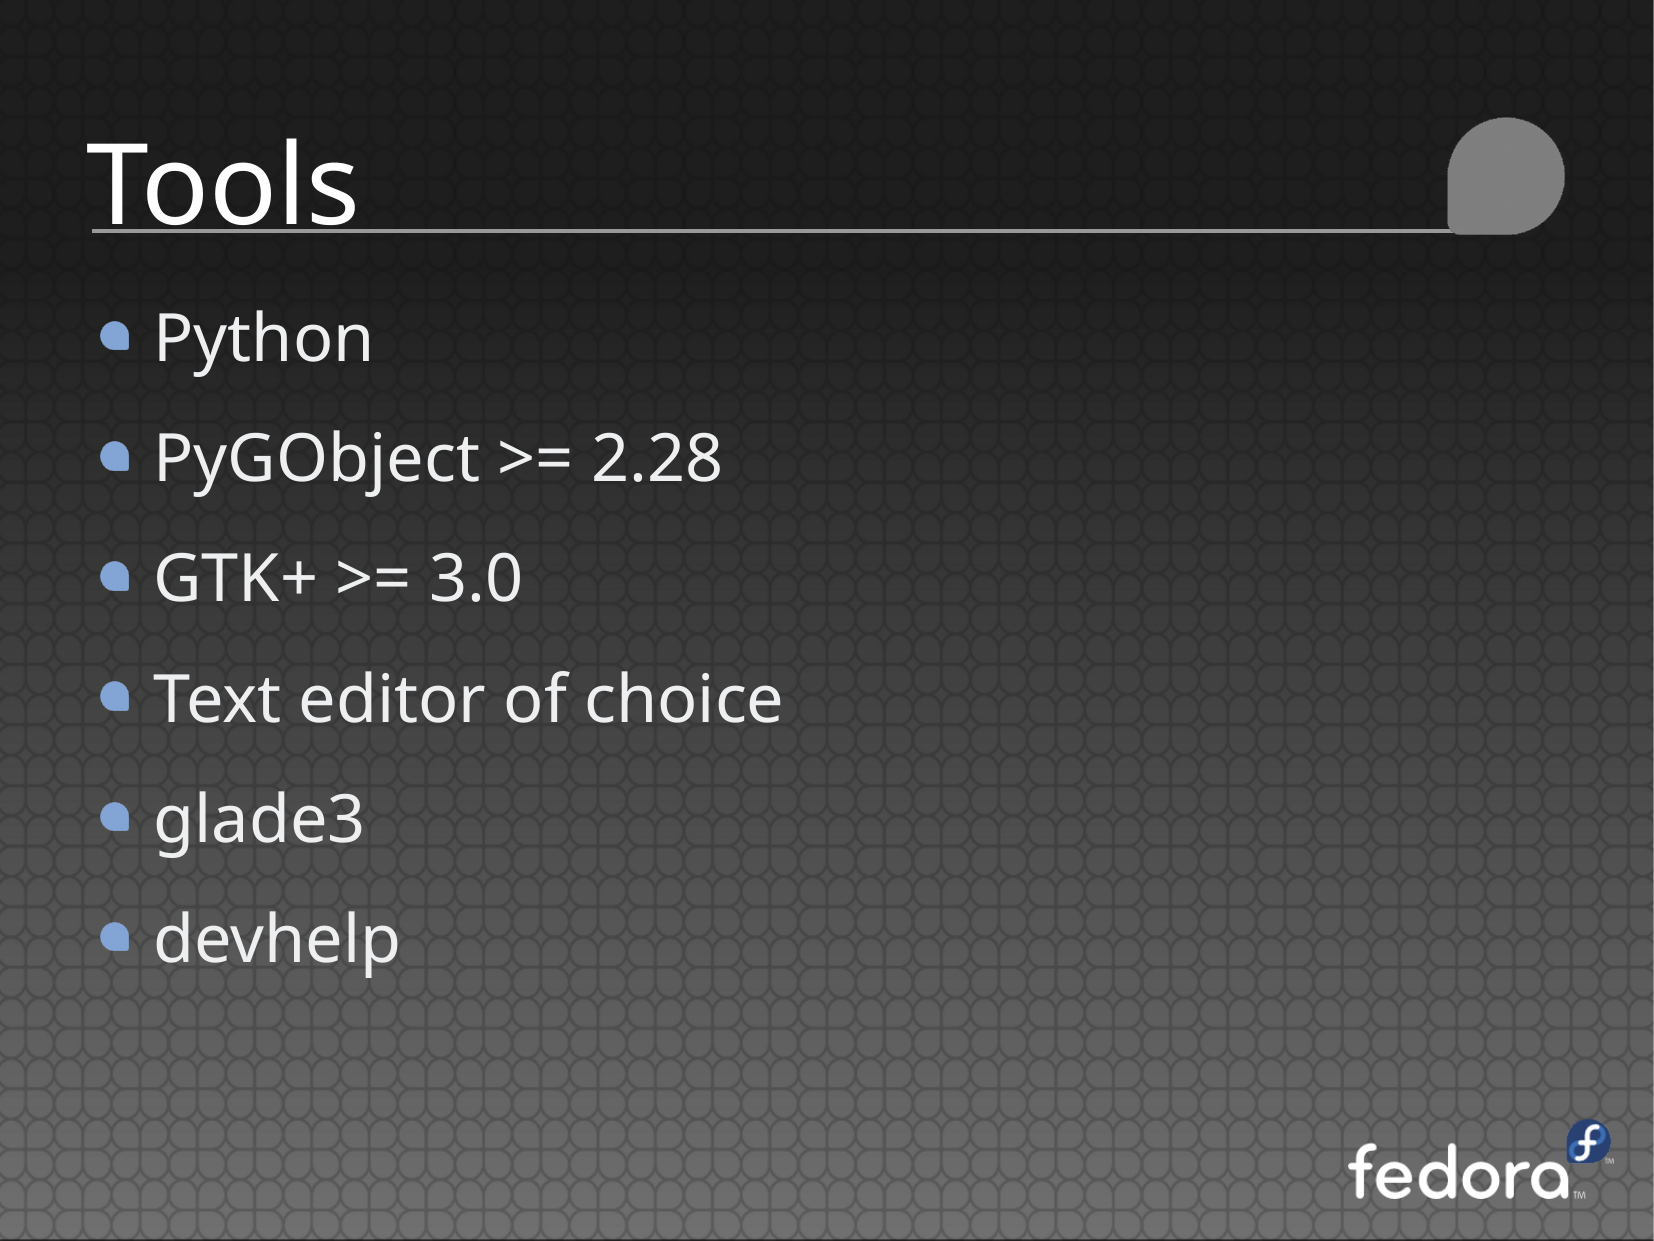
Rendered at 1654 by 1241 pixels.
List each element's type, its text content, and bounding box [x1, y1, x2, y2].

picture [0, 0, 1654, 1241]
title Tools [86, 84, 1576, 277]
list Python PyGObject >= 2.28 GTK+ >= 3.0 Text editor of choice glade3 devhelp [82, 290, 1571, 1109]
